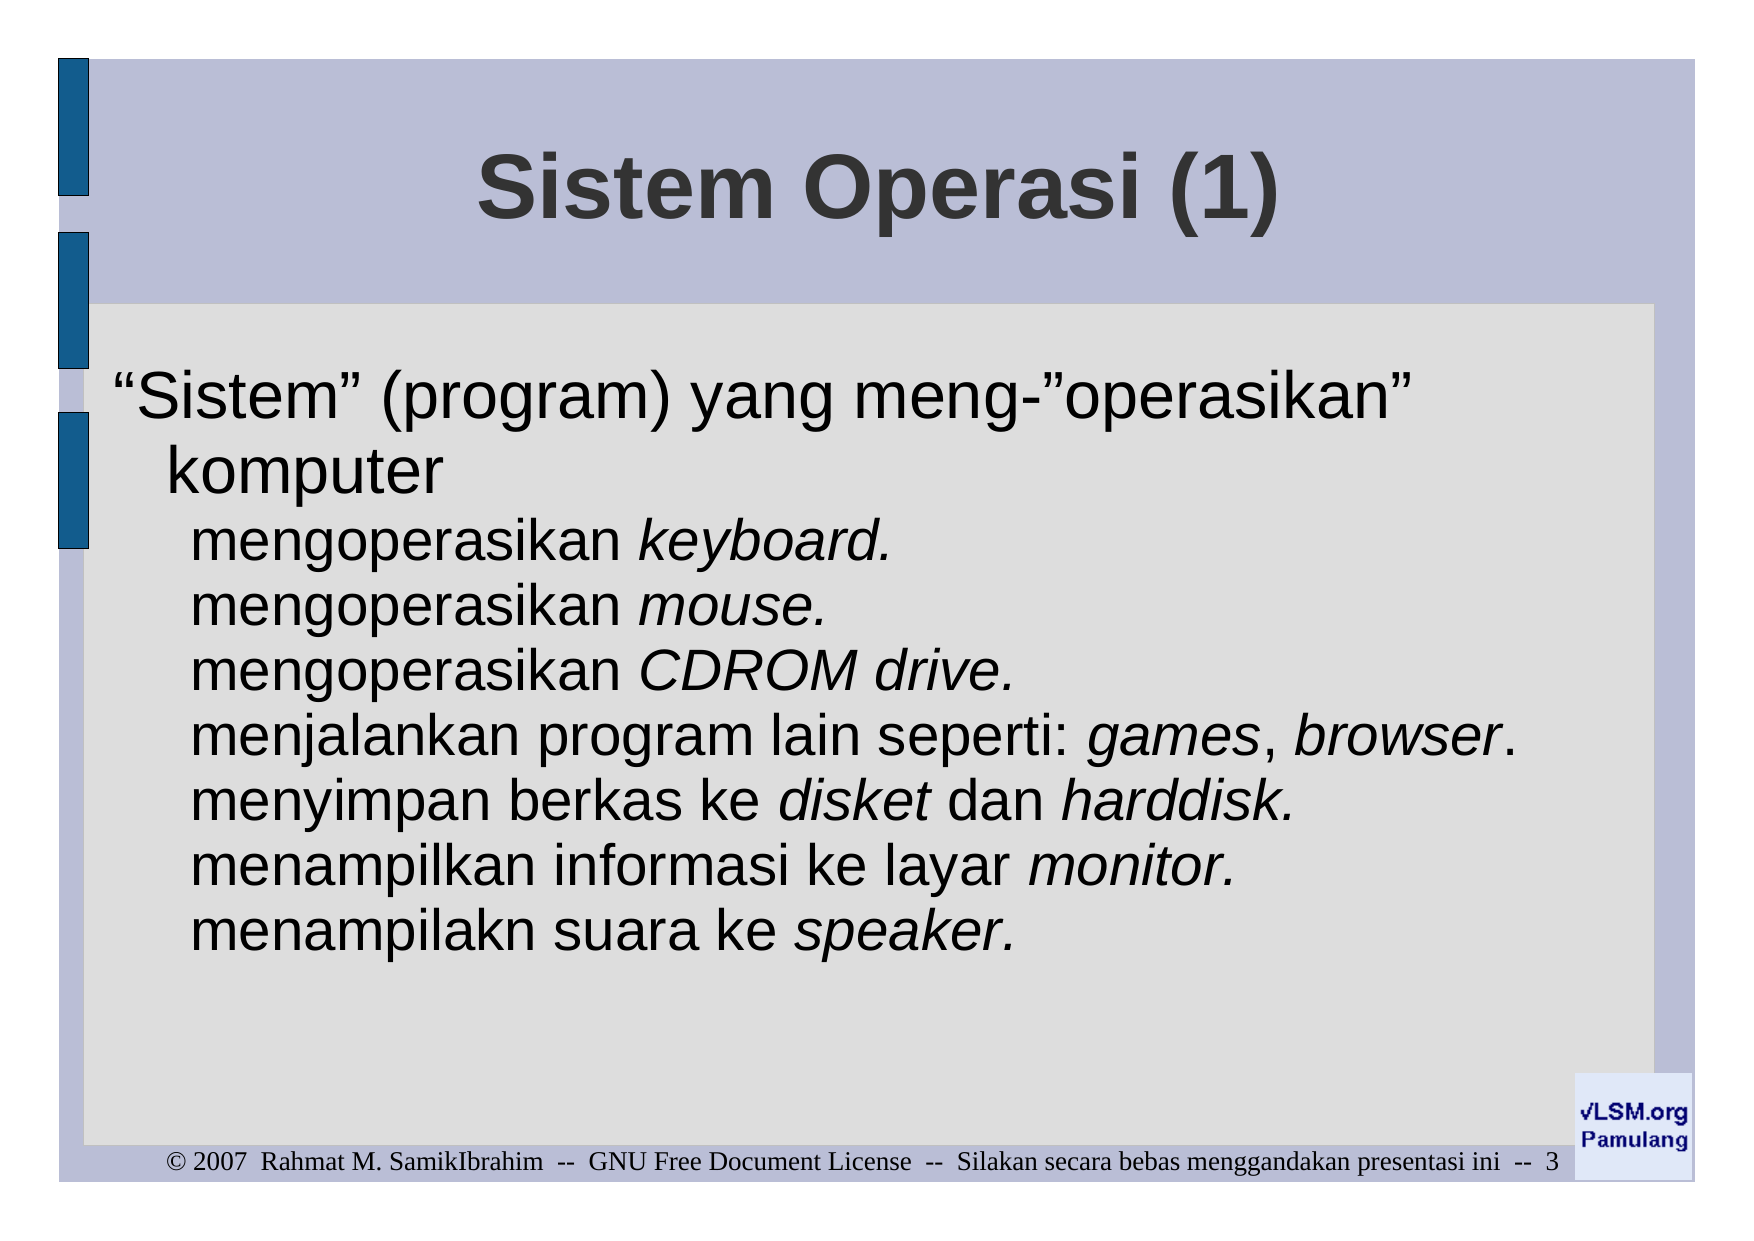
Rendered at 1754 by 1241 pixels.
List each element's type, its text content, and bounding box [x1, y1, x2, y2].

title Sistem Operasi (1) [87, 127, 1672, 247]
picture [1575, 1073, 1692, 1180]
list “Sistem” (program) yang meng-”operasikan” komputer mengoperasikan keyboard. mengoperasikan mouse. mengoperasikan CDROM drive. menjalankan program lain seperti: games, browser. menyimpan berkas ke disket dan harddisk. menampilkan informasi ke layar monitor. menampilakn suara ke speaker. [96, 358, 1575, 1109]
